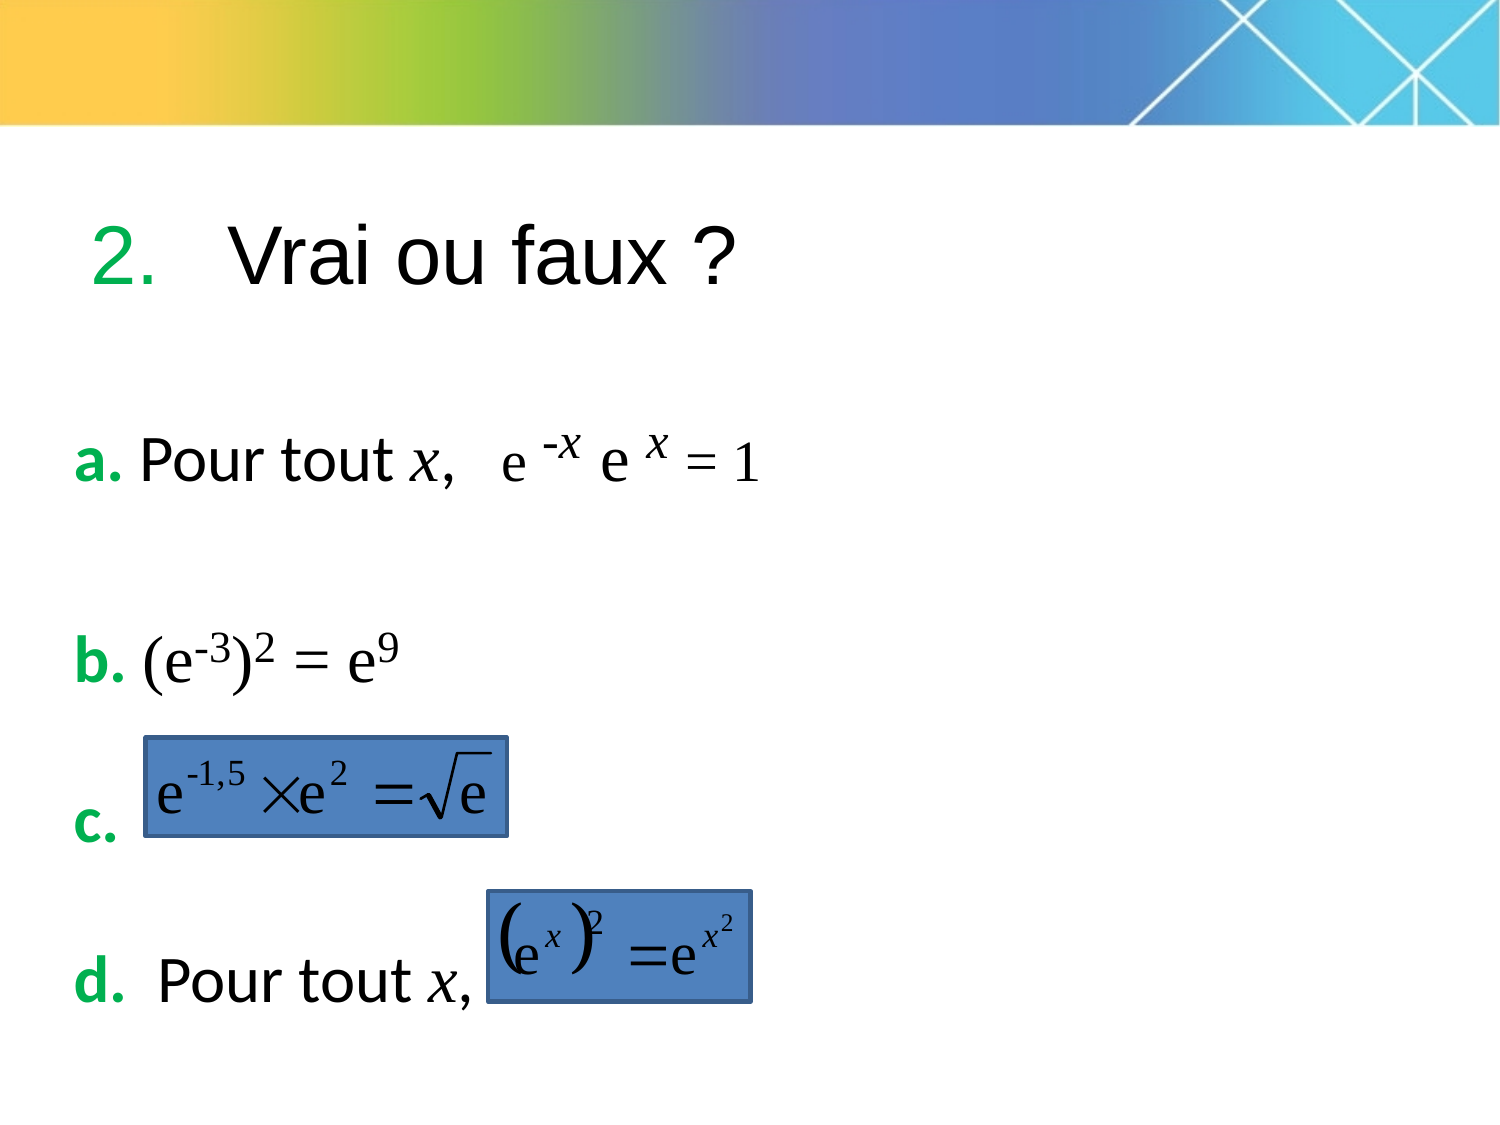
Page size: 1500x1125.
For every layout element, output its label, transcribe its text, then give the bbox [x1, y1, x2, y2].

chart [490, 893, 749, 1000]
chart [147, 739, 505, 835]
text_box a. Pour tout x, e -x e x = 1 b. (e-3)2 = e9 c. d. Pour tout x, [58, 398, 1442, 1030]
text_box Vrai ou faux ? [75, 164, 1500, 338]
